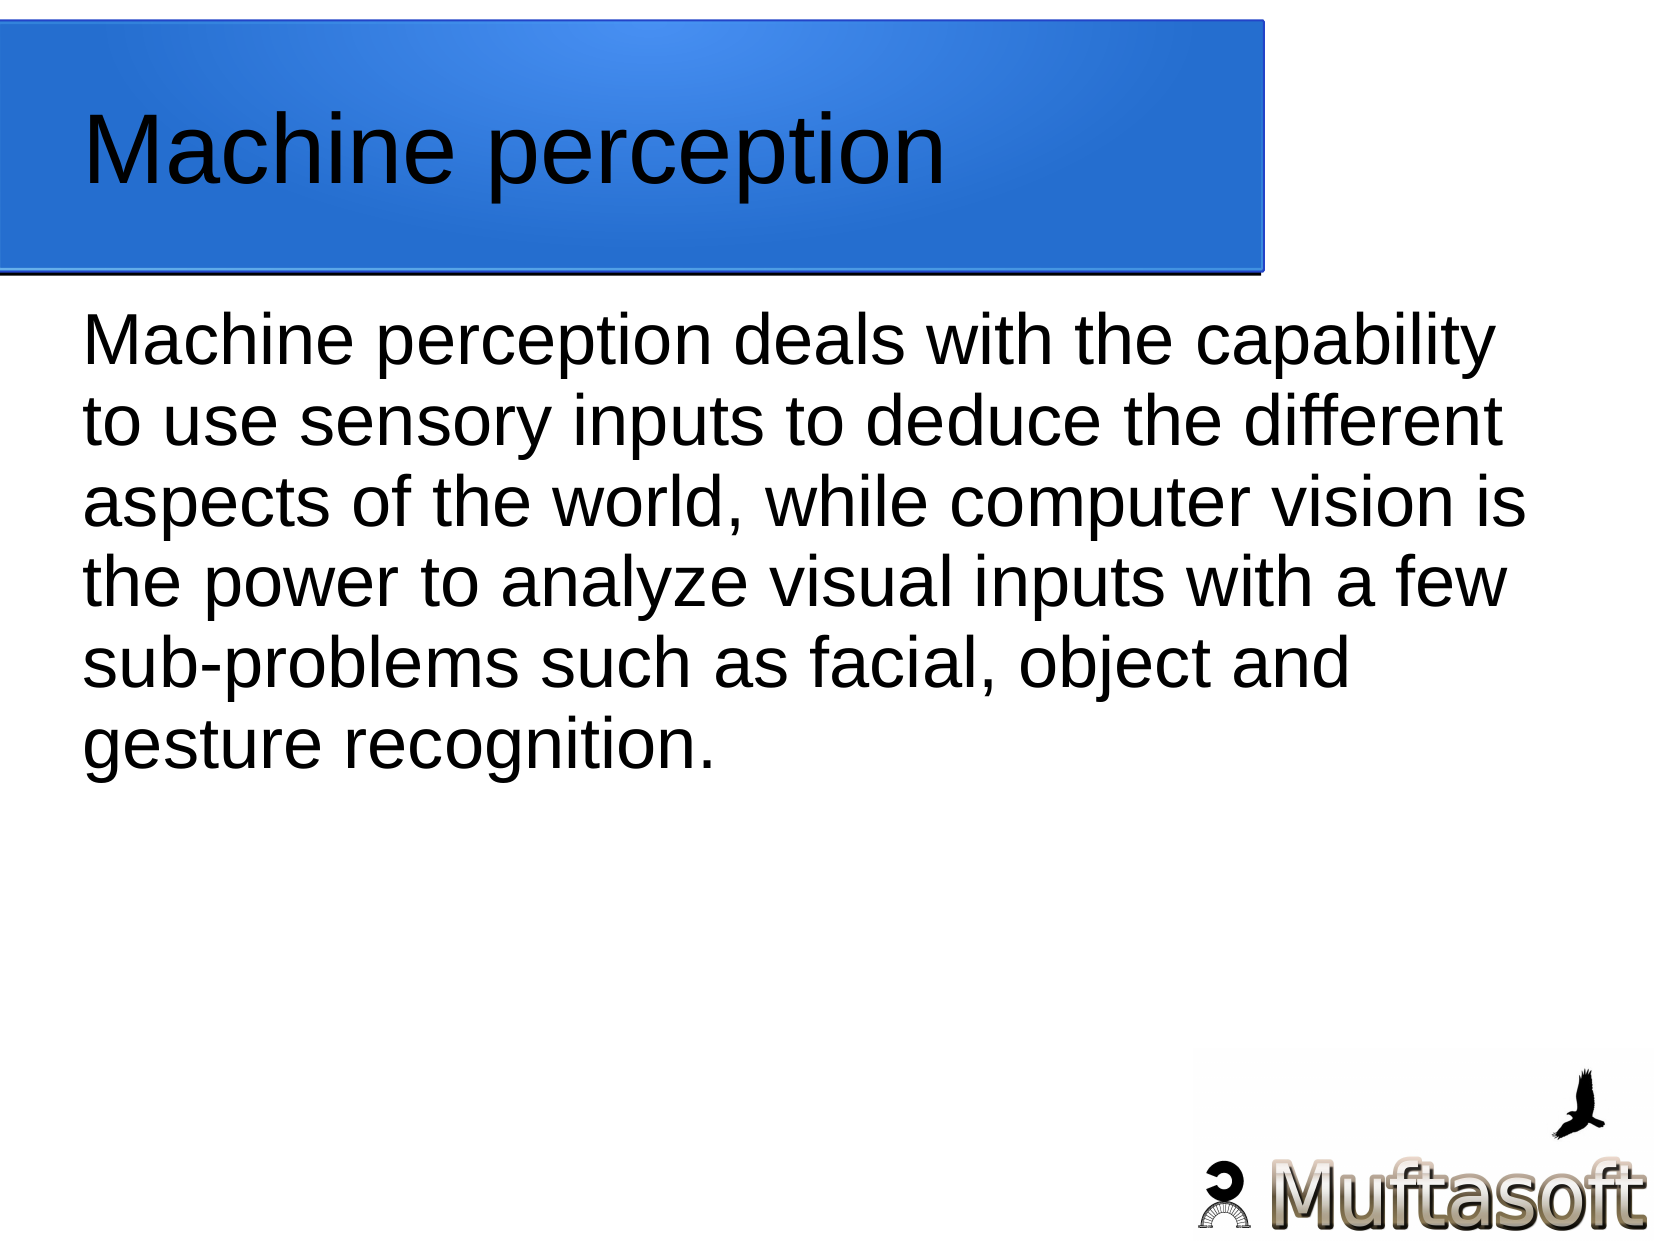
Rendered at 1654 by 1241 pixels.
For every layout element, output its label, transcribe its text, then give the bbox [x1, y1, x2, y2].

list Machine perception deals with the capability to use sensory inputs to deduce the different aspects of the world, while computer vision is the power to analyze visual inputs with a few sub-problems such as facial, object and gesture recognition. [82, 299, 1571, 1019]
picture [1193, 1048, 1654, 1241]
title Machine perception [82, 47, 1235, 252]
